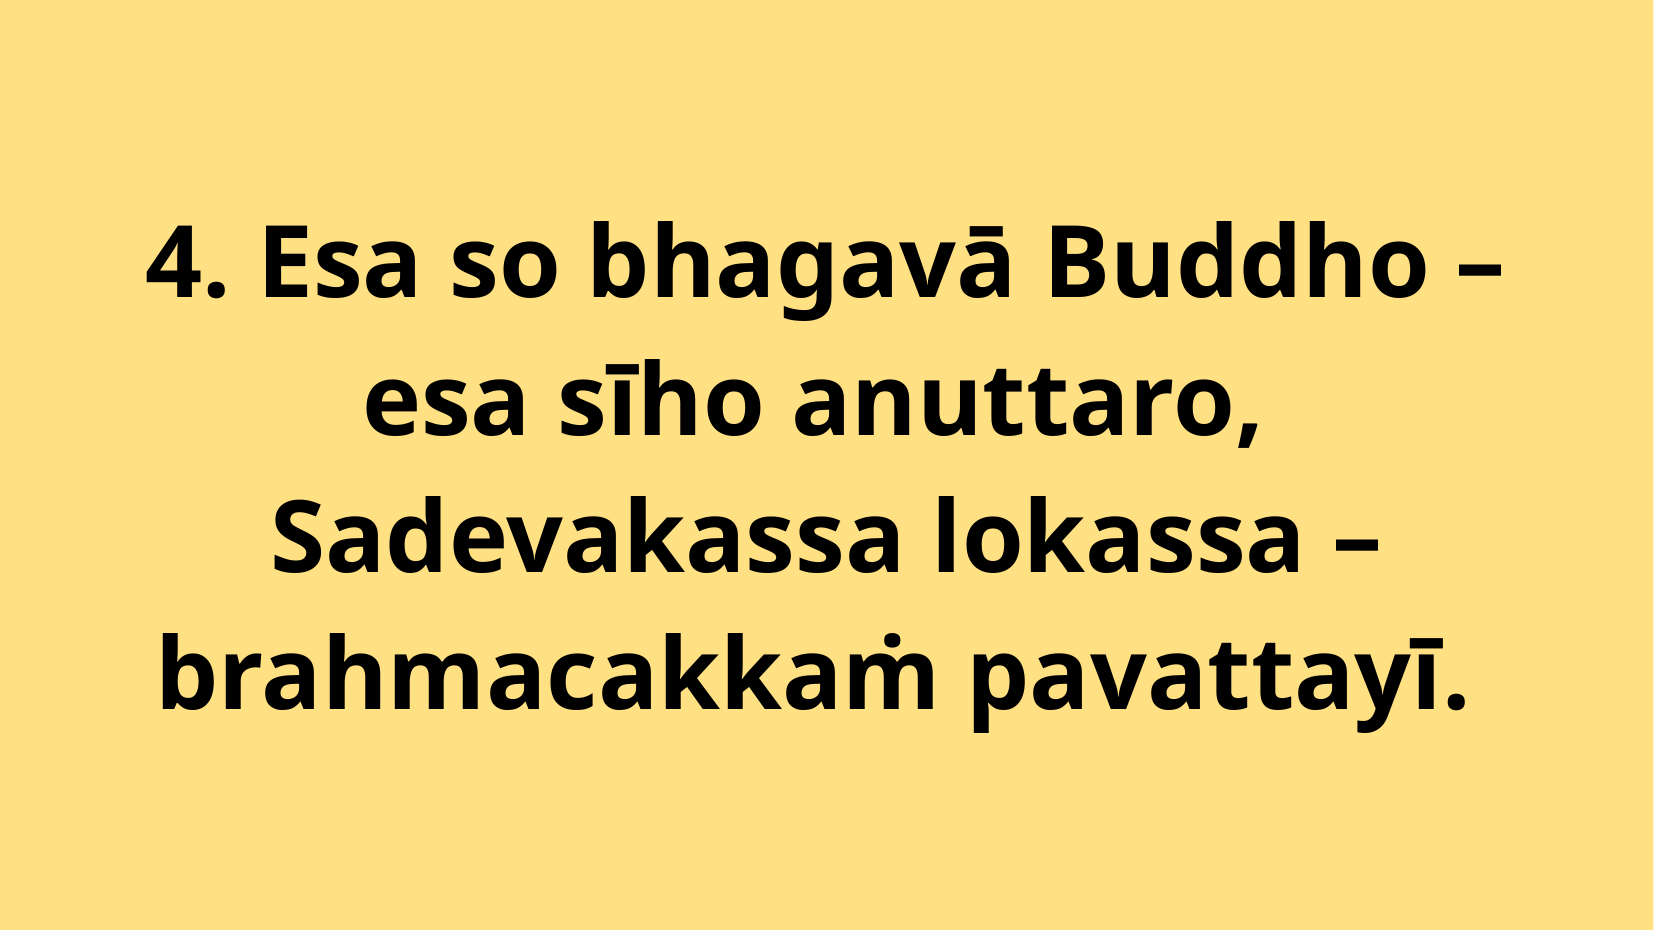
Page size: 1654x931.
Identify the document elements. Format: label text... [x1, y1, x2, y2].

subtitle 4. Esa so bhagavā Buddho – esa sīho anuttaro, Sadevakassa lokassa – brahmacakkaṁ pavattayī. [82, 0, 1571, 931]
